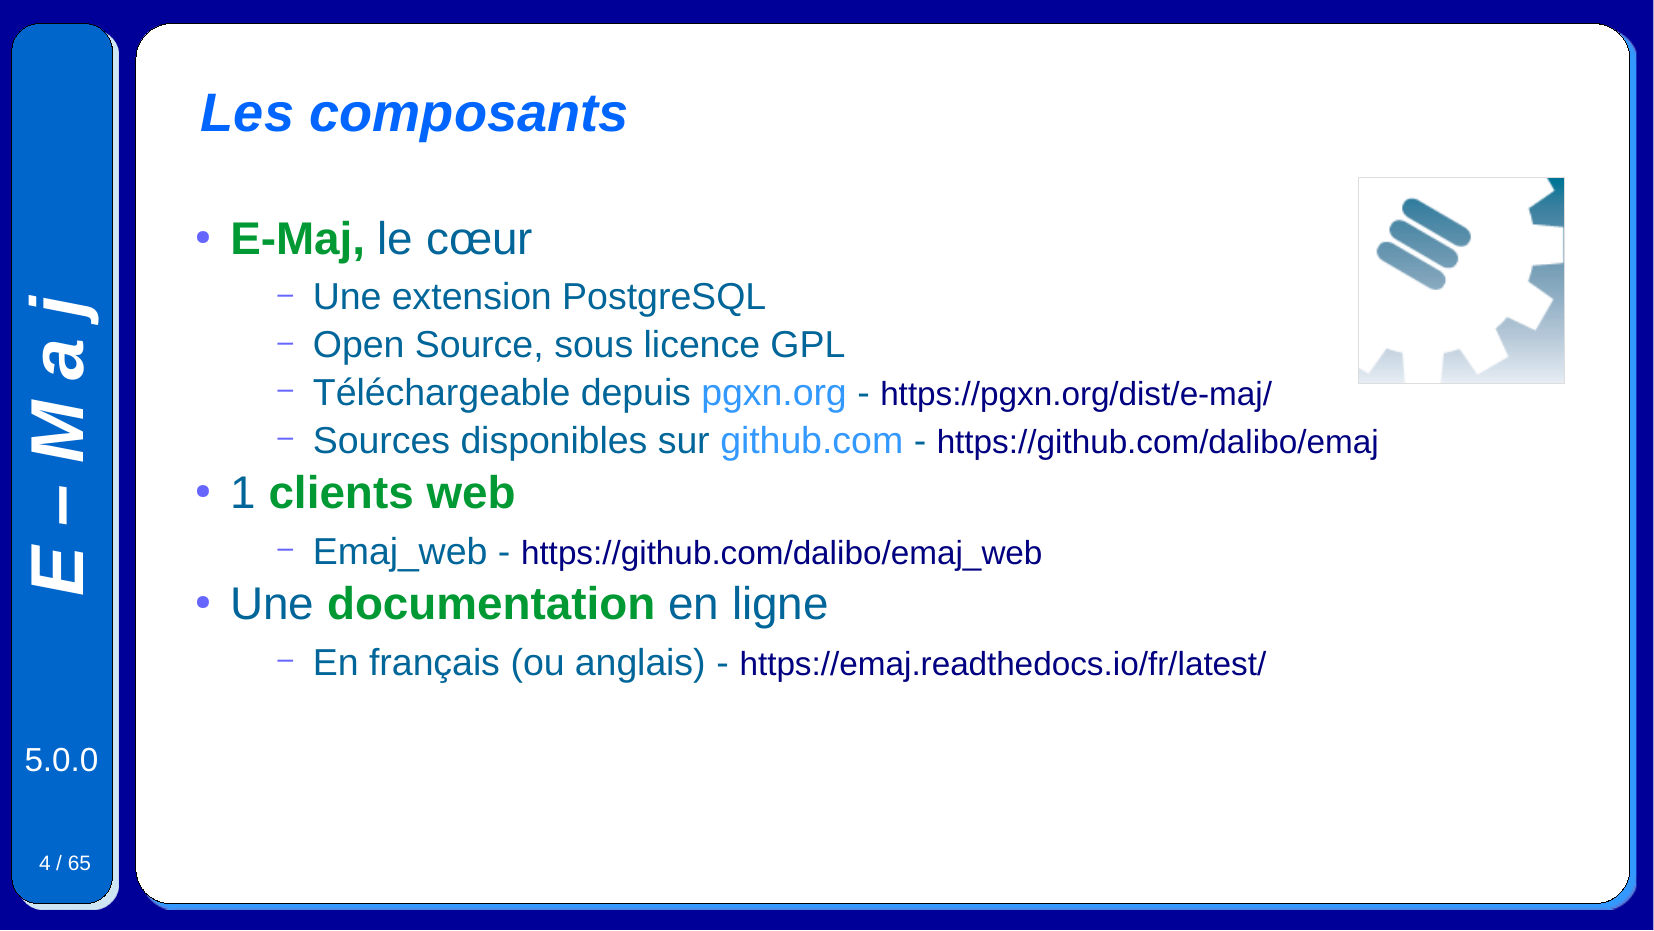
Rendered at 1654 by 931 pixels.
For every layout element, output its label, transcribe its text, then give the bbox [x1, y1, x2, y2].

title Les composants [200, 34, 1575, 191]
list E-Maj, le cœur Une extension PostgreSQL Open Source, sous licence GPL Téléchargeable depuis pgxn.org - https://pgxn.org/dist/e-maj/ Sources disponibles sur github.com - https://github.com/dalibo/emaj 1 clients web Emaj_web - https://github.com/dalibo/emaj_web Une documentation en ligne En français (ou anglais) - https://emaj.readthedocs.io/fr/latest/ [177, 212, 1587, 804]
picture [1358, 177, 1565, 384]
